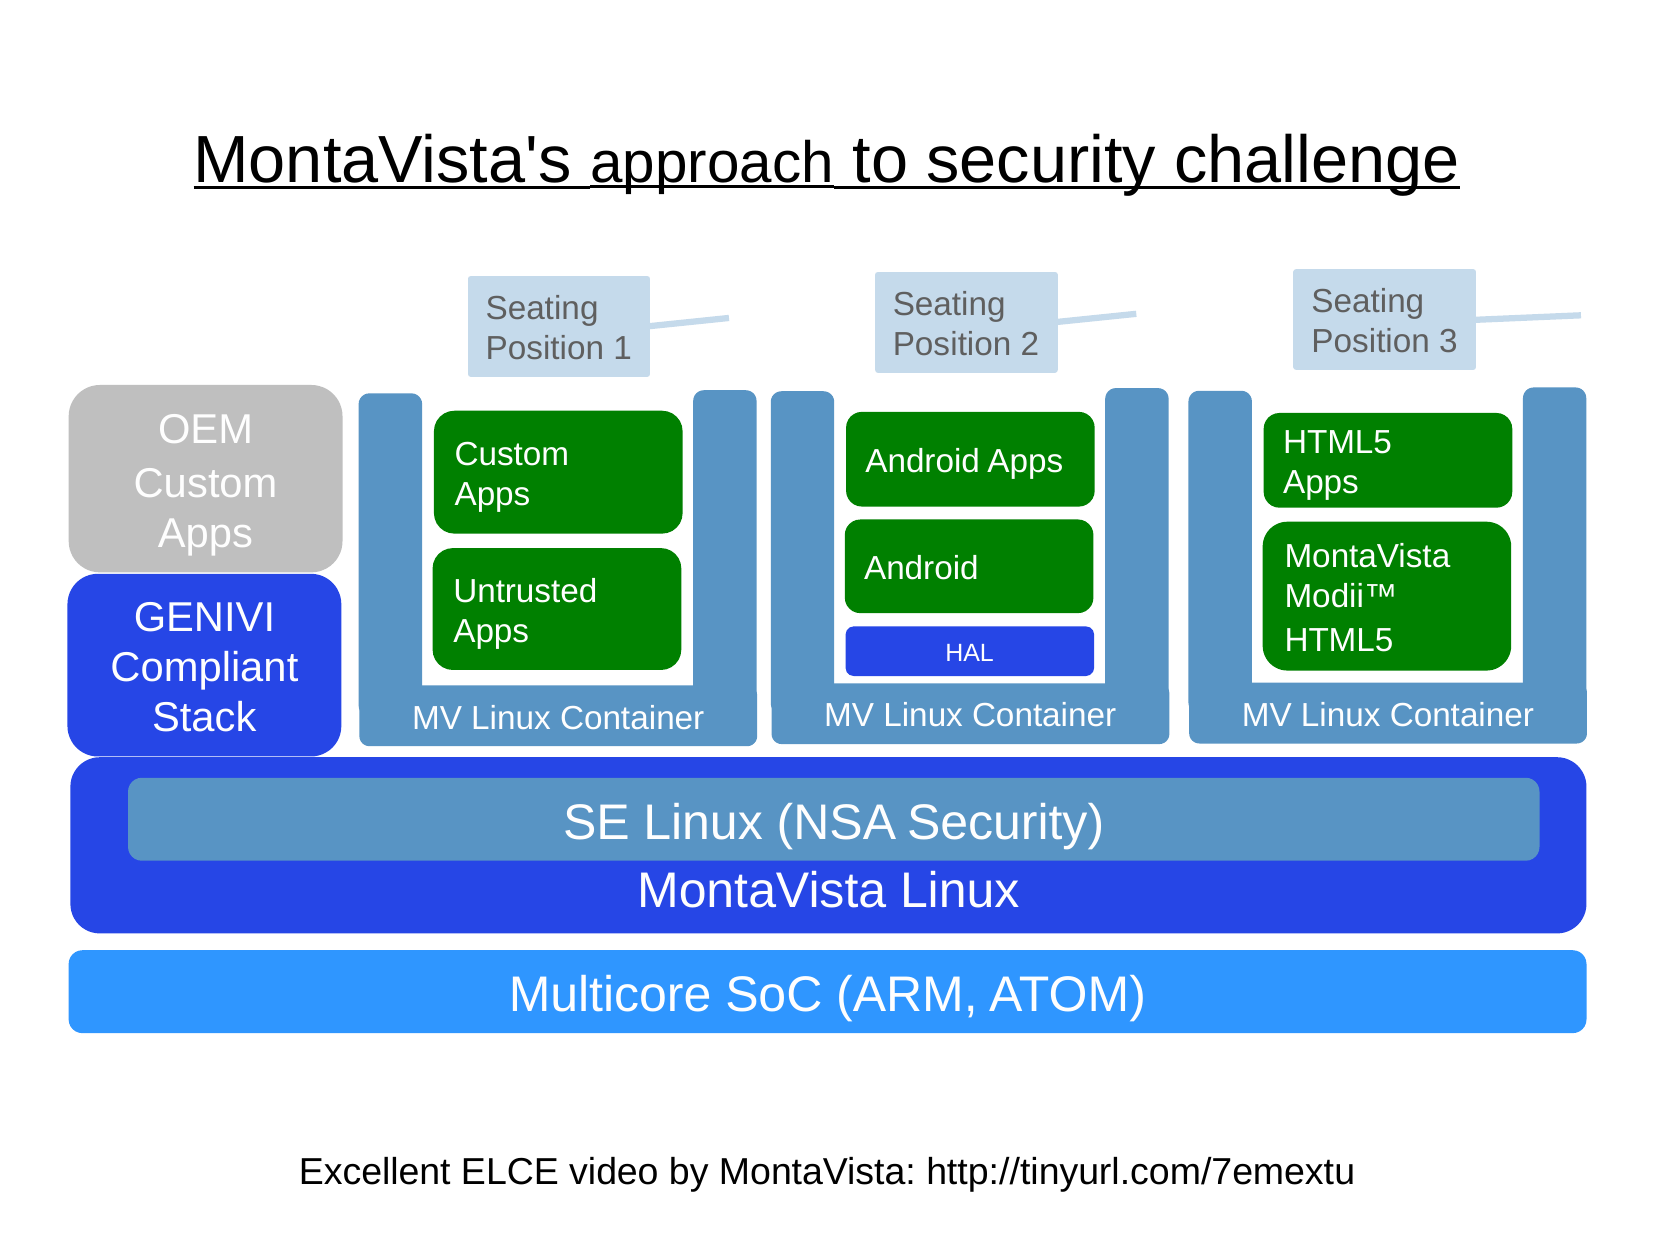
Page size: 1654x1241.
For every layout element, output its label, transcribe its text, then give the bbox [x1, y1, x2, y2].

text_box [358, 393, 423, 709]
text_box MV Linux Container [771, 683, 1170, 745]
text_box MV Linux Container [359, 685, 758, 747]
text_box [1522, 387, 1587, 688]
text_box [770, 391, 835, 706]
text_box [1188, 390, 1252, 707]
text_box Excellent ELCE video by MontaVista: http://tinyurl.com/7emextu [284, 1143, 1373, 1200]
text_box Android [844, 519, 1094, 614]
text_box MontaVista Linux [70, 757, 1587, 934]
text_box OEM Custom Apps [68, 384, 343, 573]
text_box Seating Position 1 [471, 279, 729, 374]
text_box [693, 390, 757, 690]
text_box GENIVI Compliant Stack [67, 573, 342, 757]
text_box Seating Position 2 [878, 275, 1137, 370]
text_box MontaVista Modii™ HTML5 [1262, 521, 1512, 671]
text_box Android Apps [846, 411, 1095, 507]
text_box [1105, 388, 1169, 688]
text_box SE Linux (NSA Security) [128, 777, 1540, 861]
text_box Seating Position 3 [1296, 272, 1581, 367]
text_box MV Linux Container [1189, 682, 1587, 744]
text_box HAL [845, 626, 1095, 677]
text_box Multicore SoC (ARM, ATOM) [68, 950, 1587, 1034]
text_box Untrusted Apps [432, 548, 682, 670]
text_box Custom Apps [433, 410, 683, 534]
title MontaVista's approach to security challenge [82, 55, 1571, 263]
text_box HTML5 Apps [1263, 412, 1513, 508]
